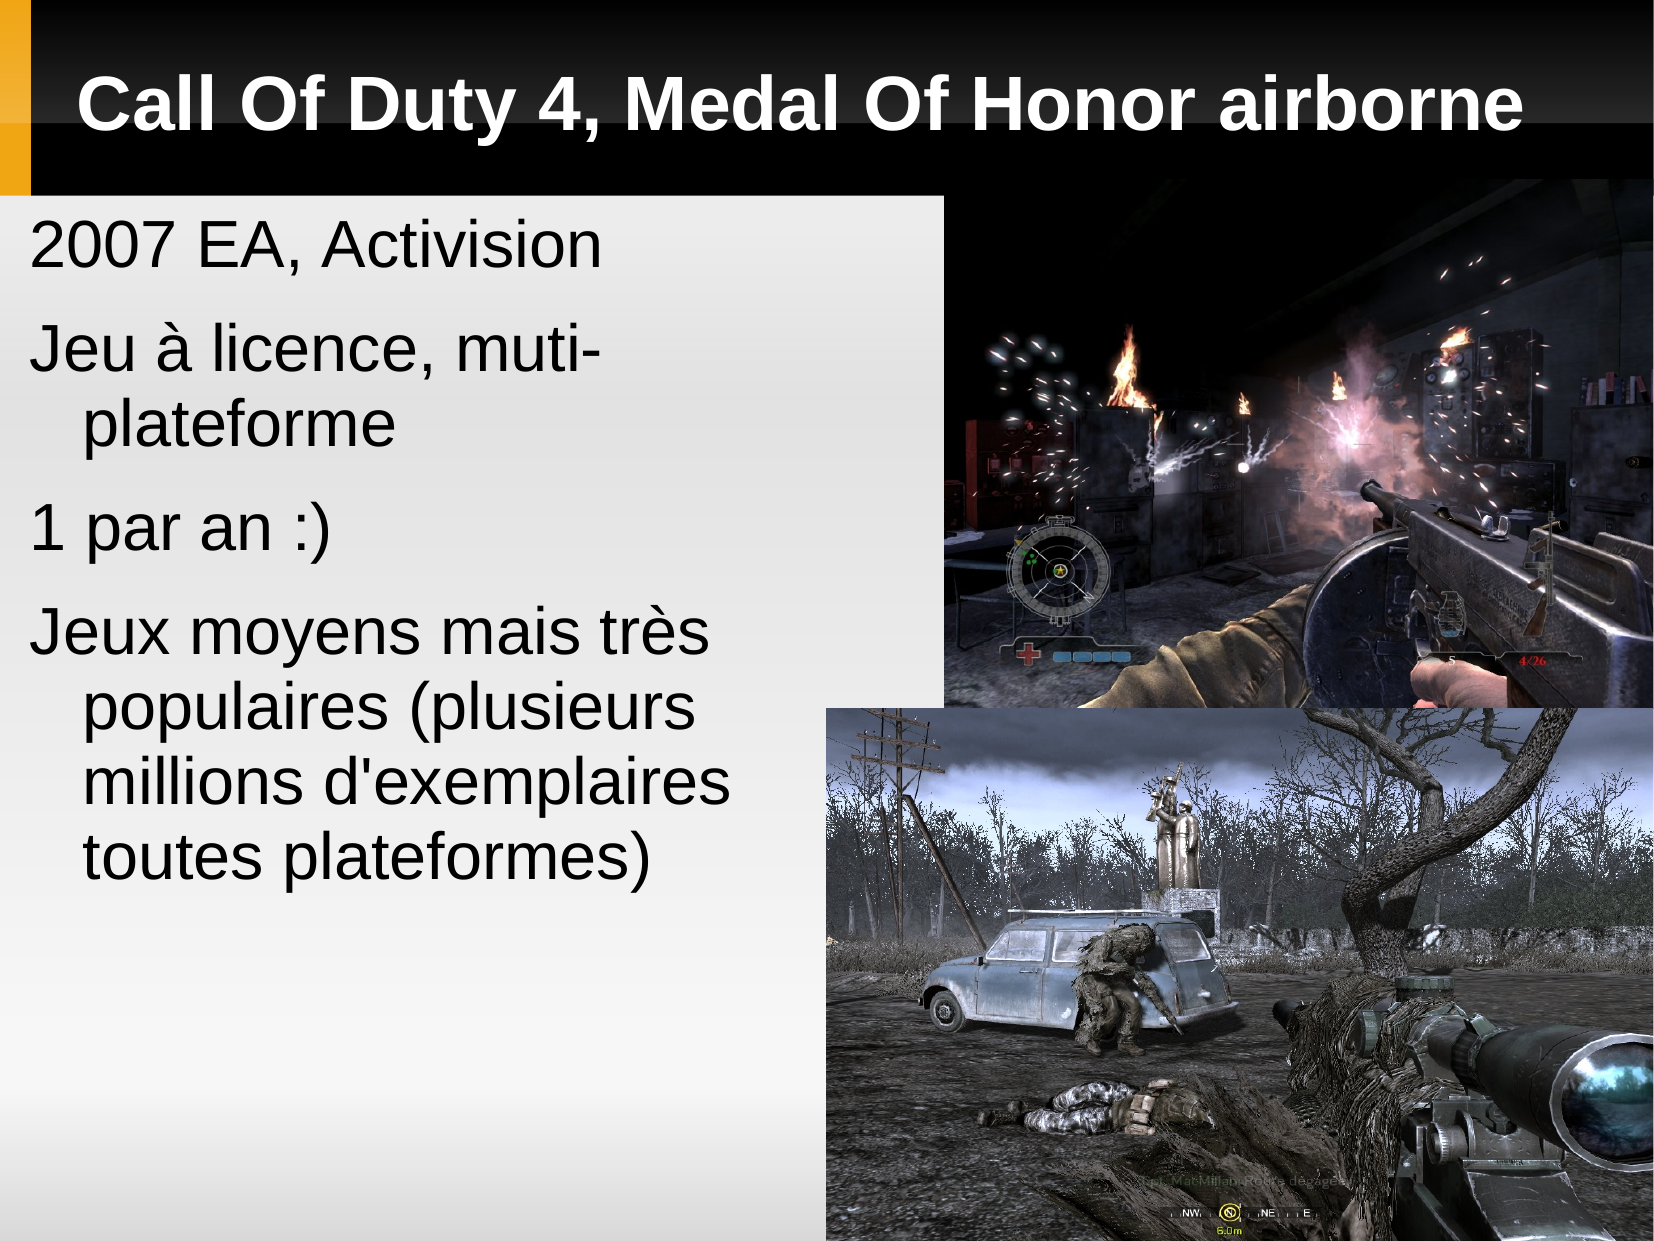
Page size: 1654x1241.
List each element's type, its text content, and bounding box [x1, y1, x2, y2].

list 2007 EA, Activision Jeu à licence, muti-plateforme 1 par an :) Jeux moyens mais très populaires (plusieurs millions d'exemplaires toutes plateformes) [12, 206, 827, 1211]
picture [0, 0, 1654, 1241]
title Call Of Duty 4, Medal Of Honor airborne [76, 7, 1565, 200]
